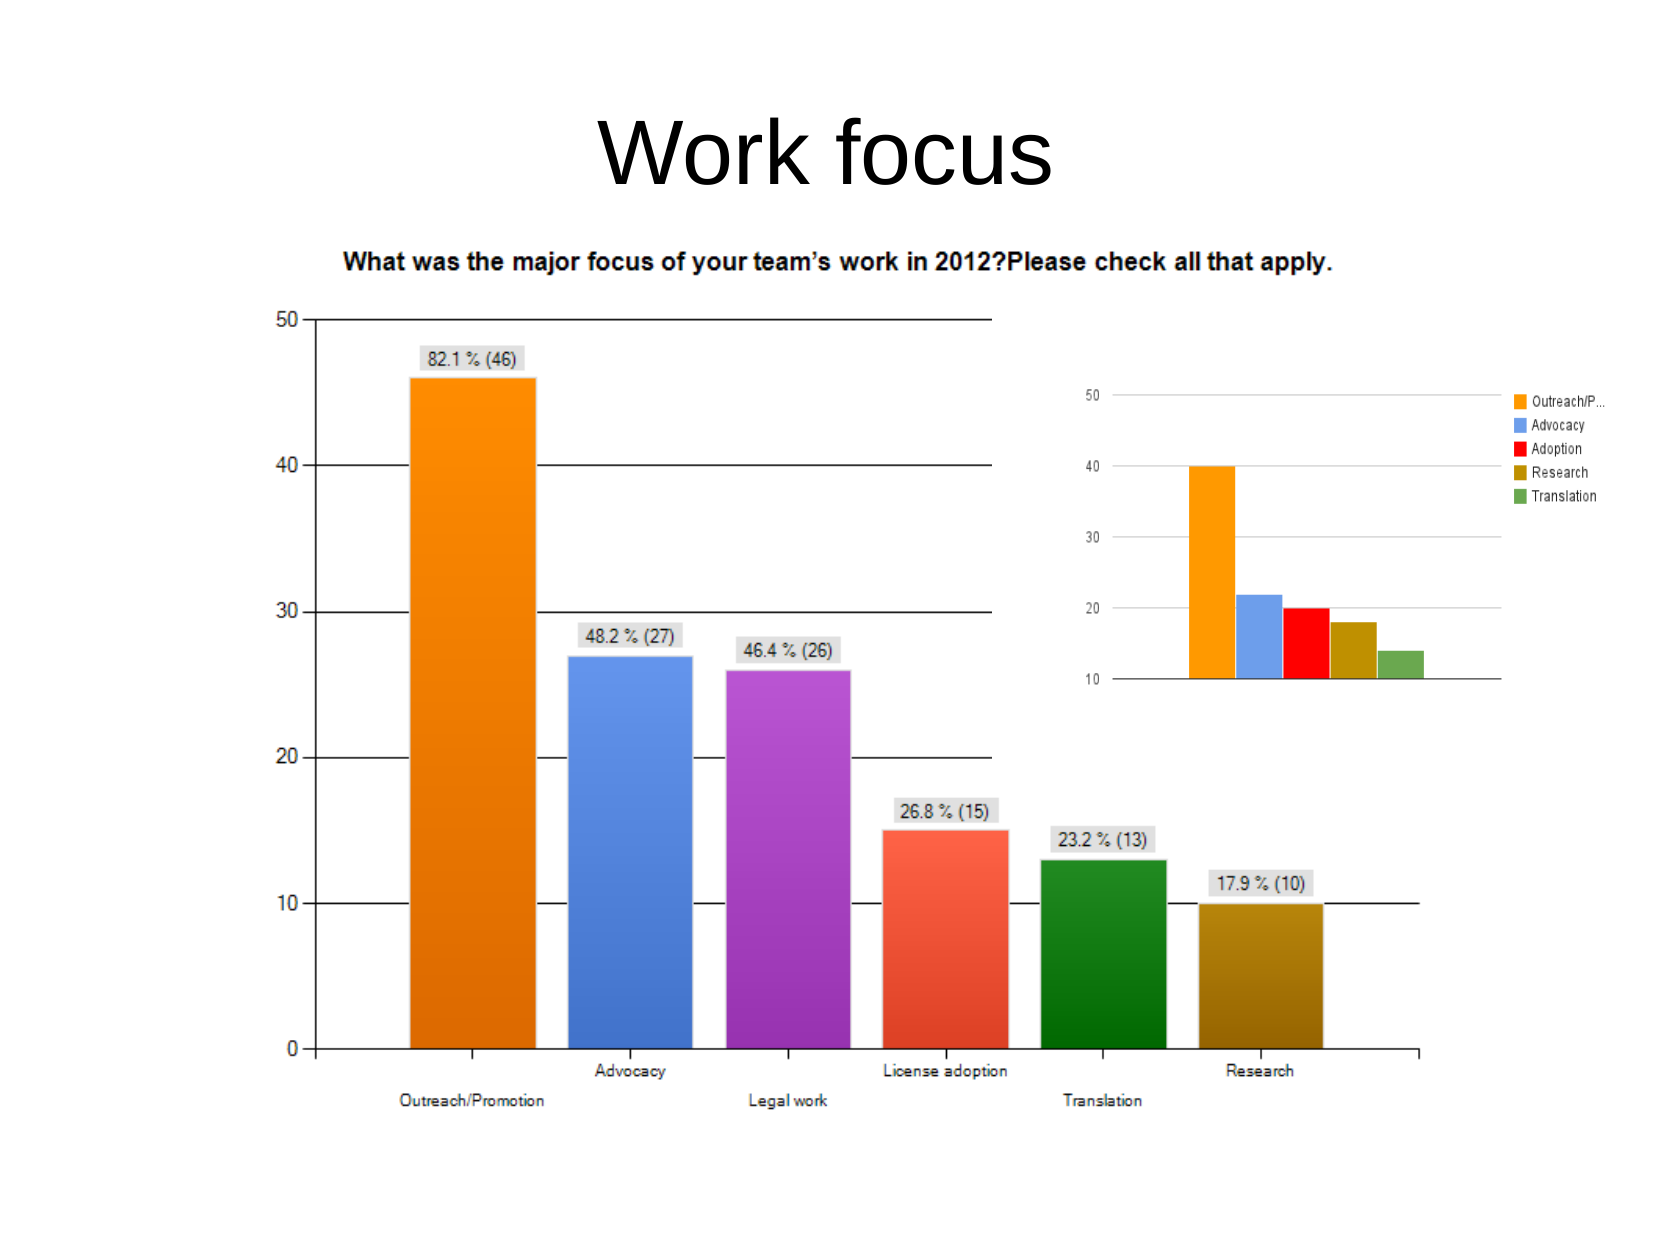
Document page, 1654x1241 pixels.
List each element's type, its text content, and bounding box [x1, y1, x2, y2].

picture [212, 219, 1621, 1158]
title Work focus [82, 49, 1571, 257]
